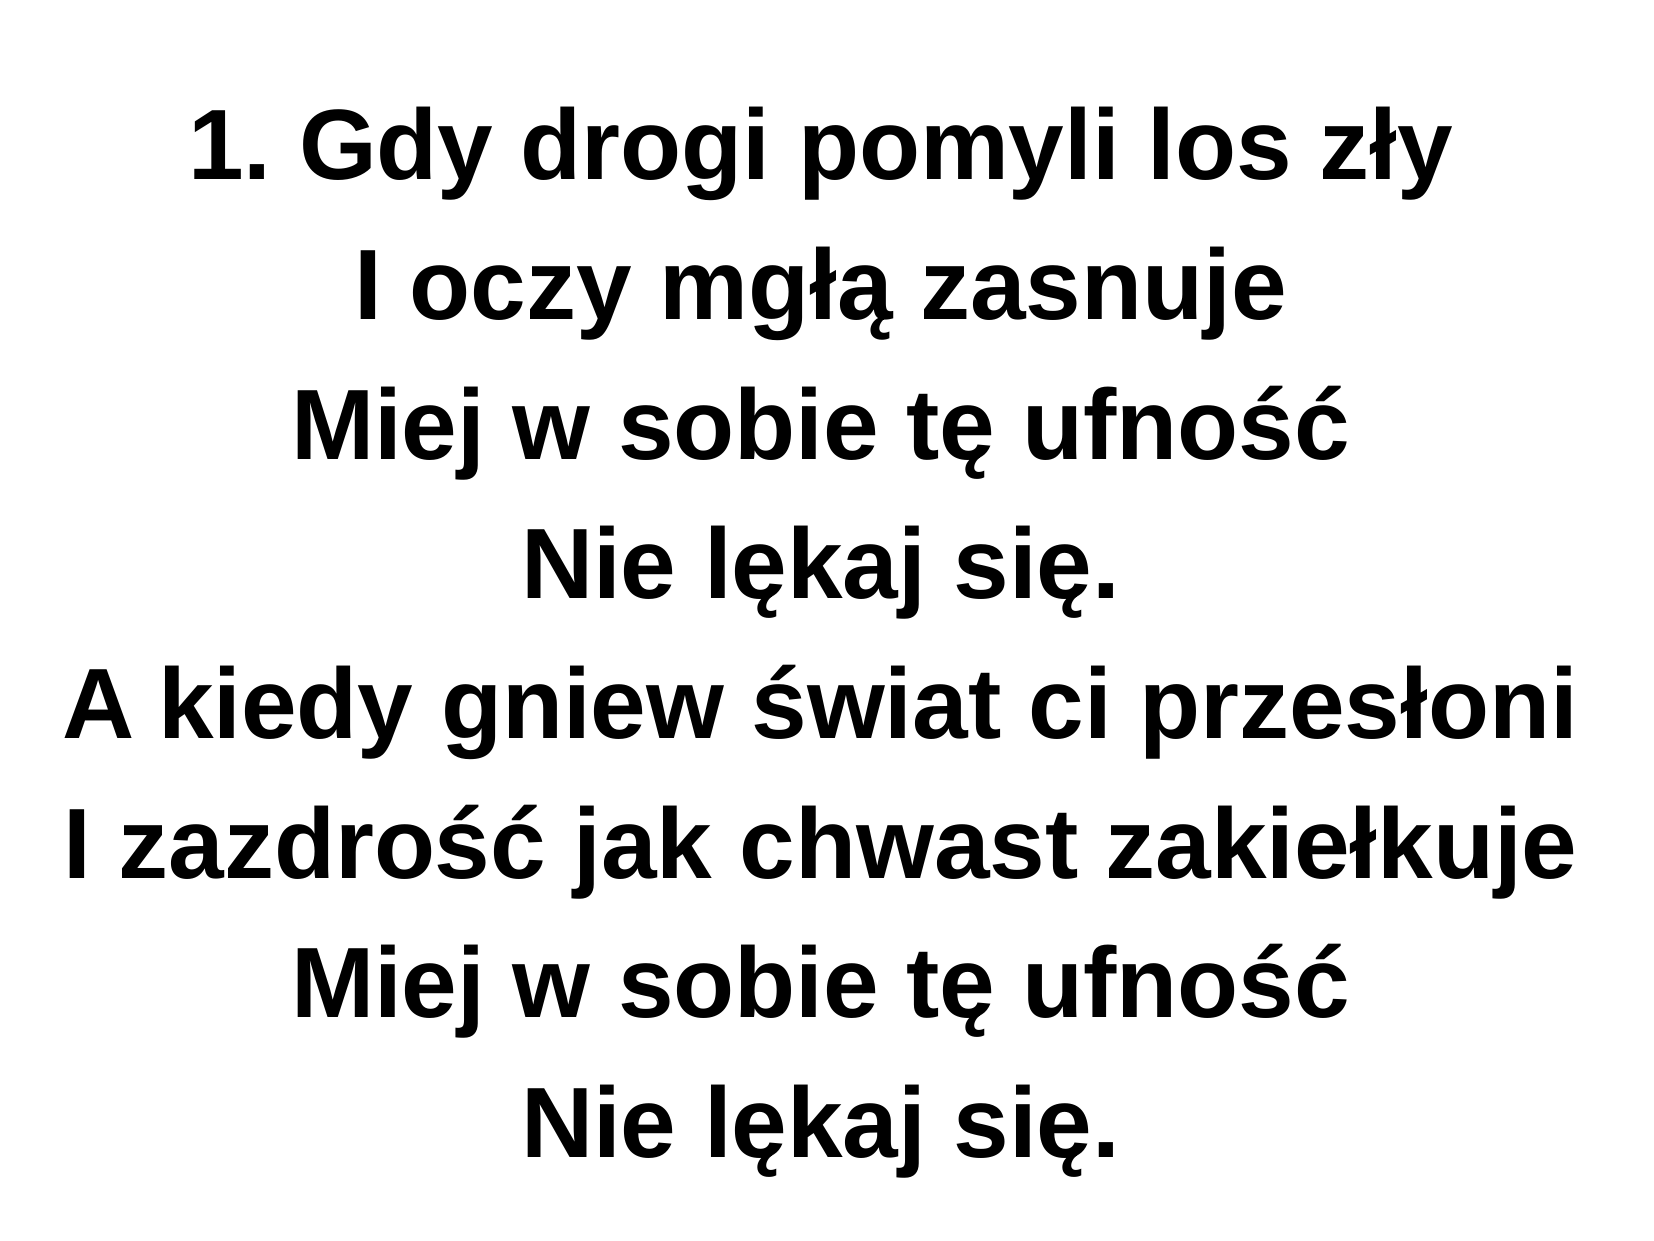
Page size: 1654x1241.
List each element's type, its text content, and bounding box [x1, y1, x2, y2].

subtitle 1. Gdy drogi pomyli los zły I oczy mgłą zasnuje Miej w sobie tę ufność Nie lękaj się. A kiedy gniew świat ci przesłoni I zazdrość jak chwast zakiełkuje Miej w sobie tę ufność Nie lękaj się. [0, 0, 1642, 1241]
